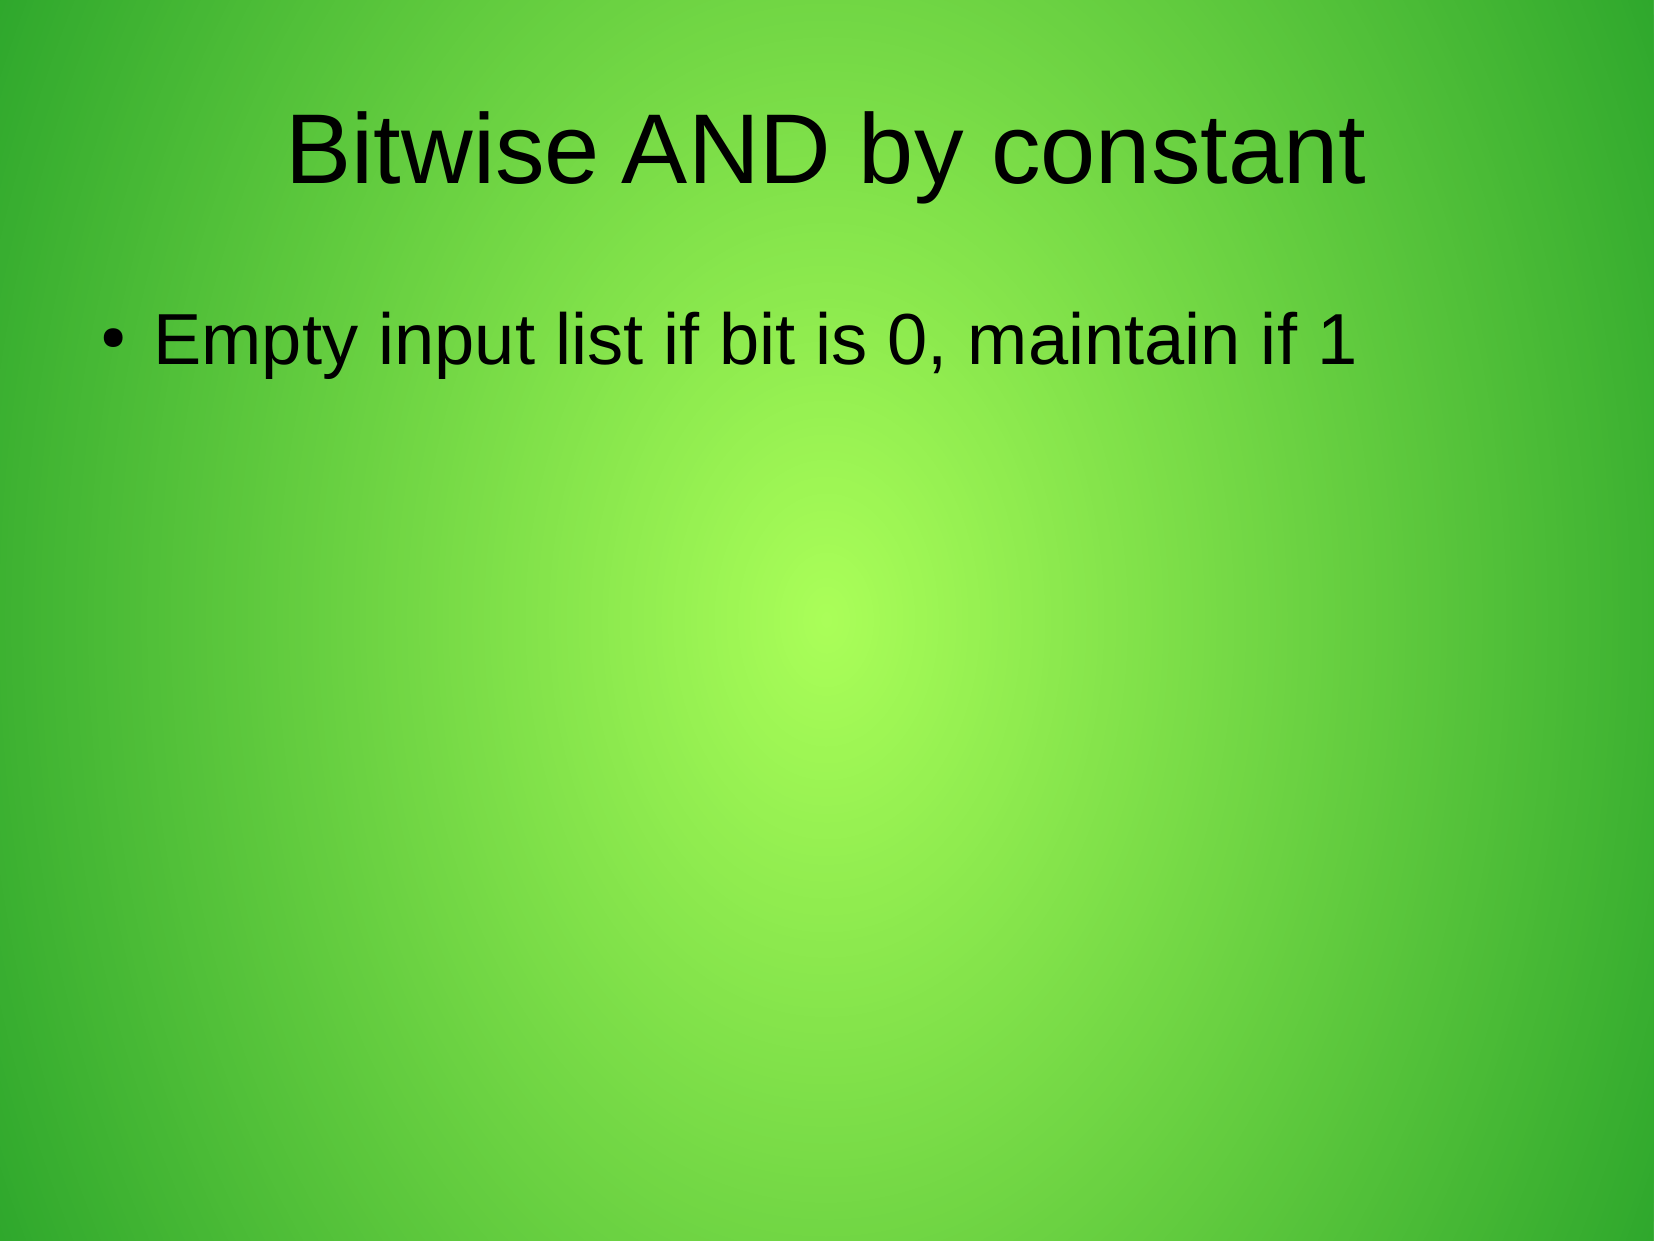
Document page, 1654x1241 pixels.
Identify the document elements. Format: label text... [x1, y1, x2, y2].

title Bitwise AND by constant [82, 47, 1571, 252]
list Empty input list if bit is 0, maintain if 1 [82, 299, 1571, 1019]
